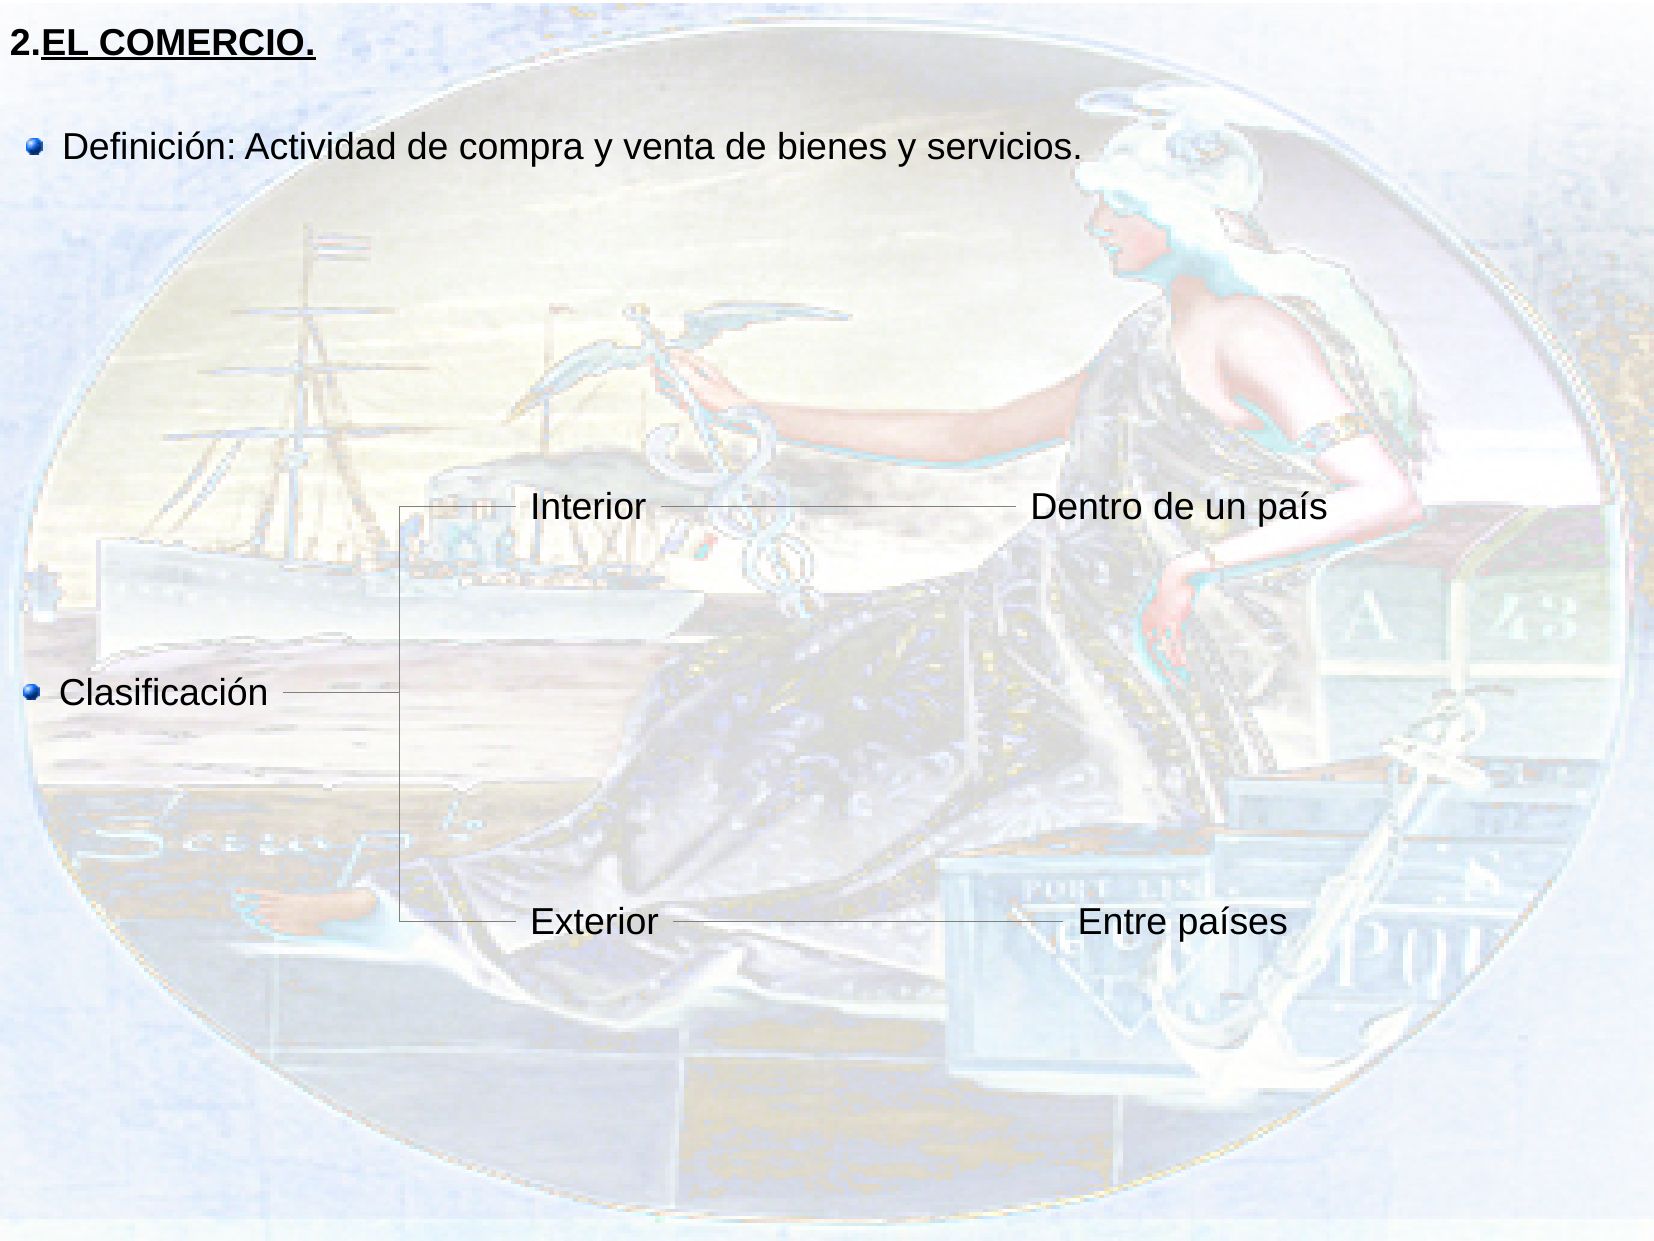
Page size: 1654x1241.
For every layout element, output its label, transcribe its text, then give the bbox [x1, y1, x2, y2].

text_box Definición: Actividad de compra y venta de bienes y servicios. [11, 118, 1099, 175]
text_box Clasificación [8, 663, 284, 721]
text_box Interior [515, 478, 662, 536]
picture [0, 3, 1654, 1241]
text_box 2.EL COMERCIO. [0, 14, 331, 71]
text_box Exterior [515, 892, 674, 950]
text_box Dentro de un país [1015, 478, 1343, 536]
text_box Entre países [1062, 892, 1303, 950]
